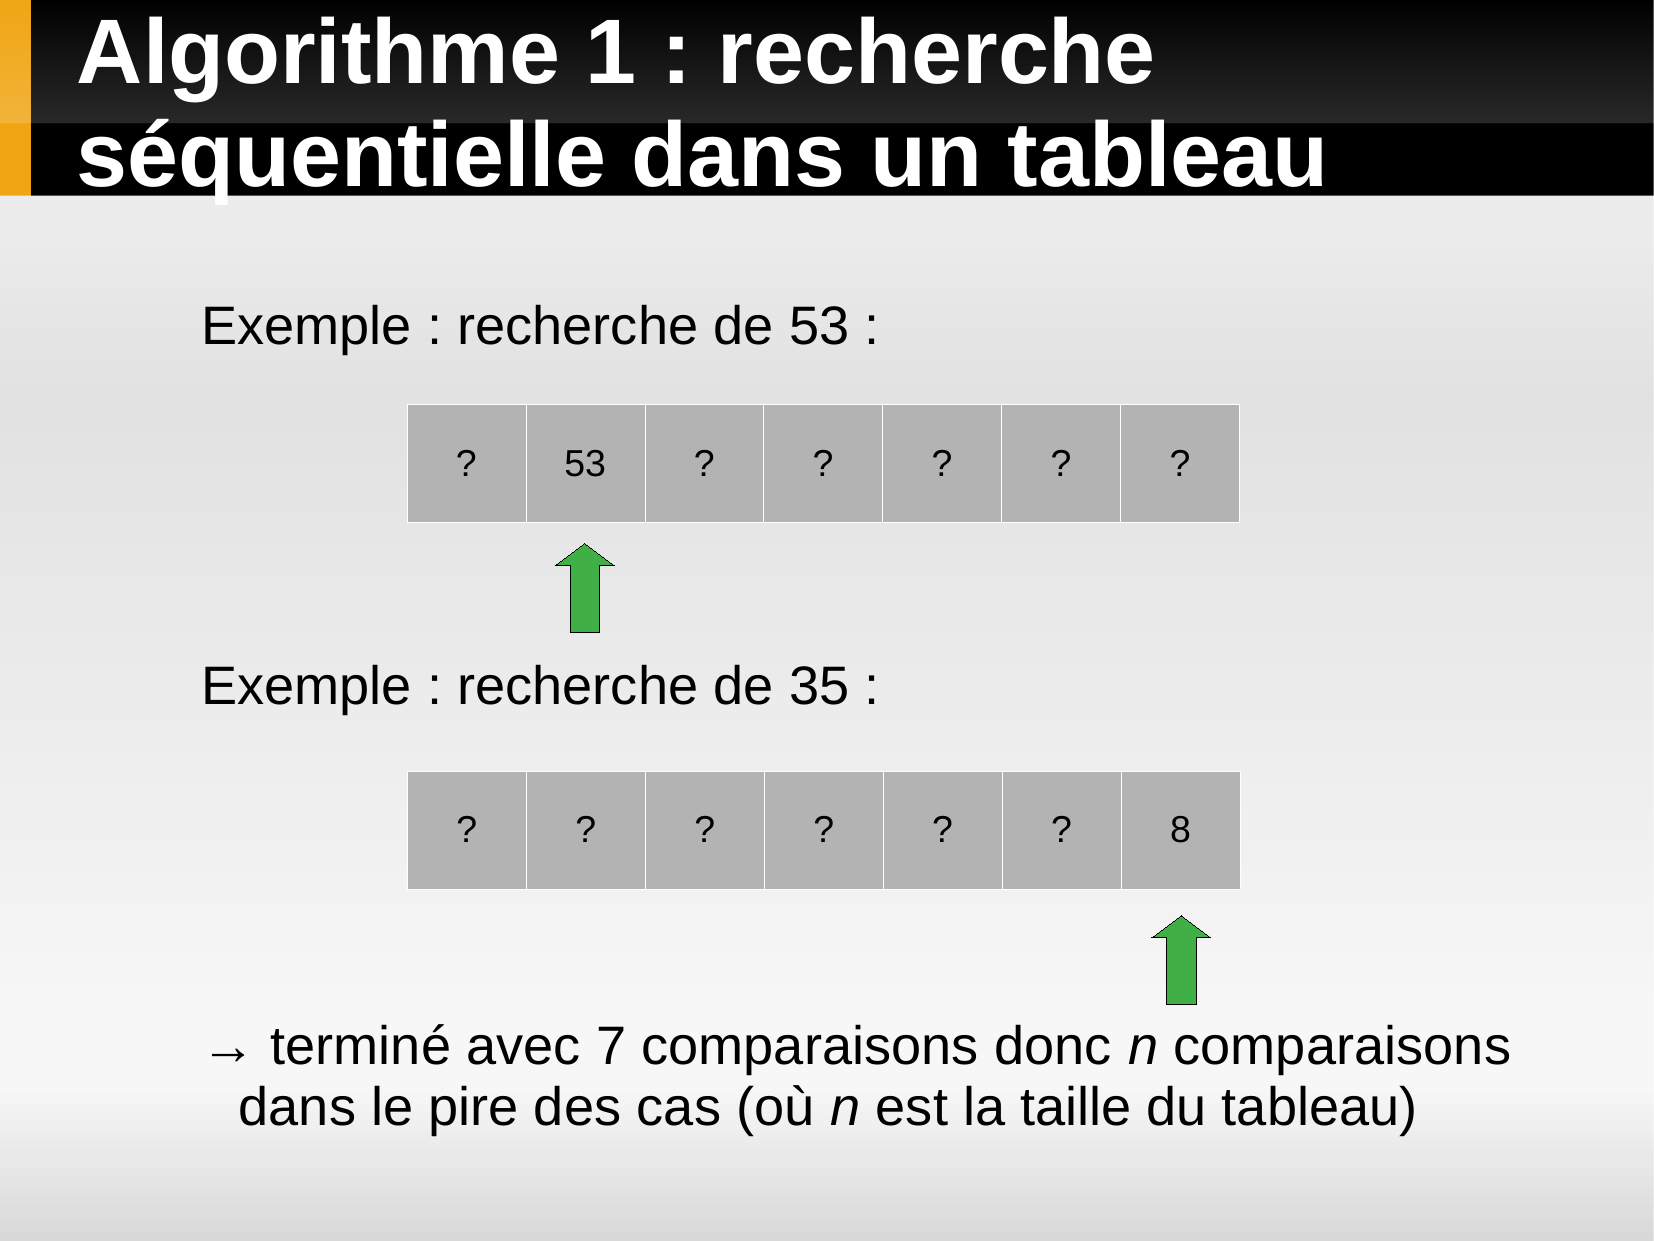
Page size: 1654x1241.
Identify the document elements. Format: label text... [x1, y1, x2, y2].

table_header ? [884, 772, 1002, 889]
list Exemple : recherche de 53 : Exemple : recherche de 35 : → terminé avec 7 comparaisons donc n comparaisons dans le pire des cas (où n est la taille du tableau) [88, 295, 1577, 1227]
table_header ? [408, 772, 526, 889]
table_header ? [527, 772, 645, 889]
title Algorithme 1 : recherche séquentielle dans un tableau [76, 0, 1565, 208]
picture [0, 0, 1654, 1241]
table_header ? [883, 405, 1001, 522]
table_header 53 [527, 405, 645, 522]
table_header ? [646, 405, 763, 522]
table_header ? [1121, 405, 1239, 522]
table_header ? [408, 405, 526, 522]
table_header ? [765, 772, 883, 889]
table_header ? [764, 405, 882, 522]
table_header ? [1003, 772, 1121, 889]
text_box [1151, 915, 1211, 1005]
table_header ? [646, 772, 764, 889]
table_header ? [1002, 405, 1120, 522]
table_header 8 [1122, 772, 1240, 889]
text_box [555, 543, 615, 633]
